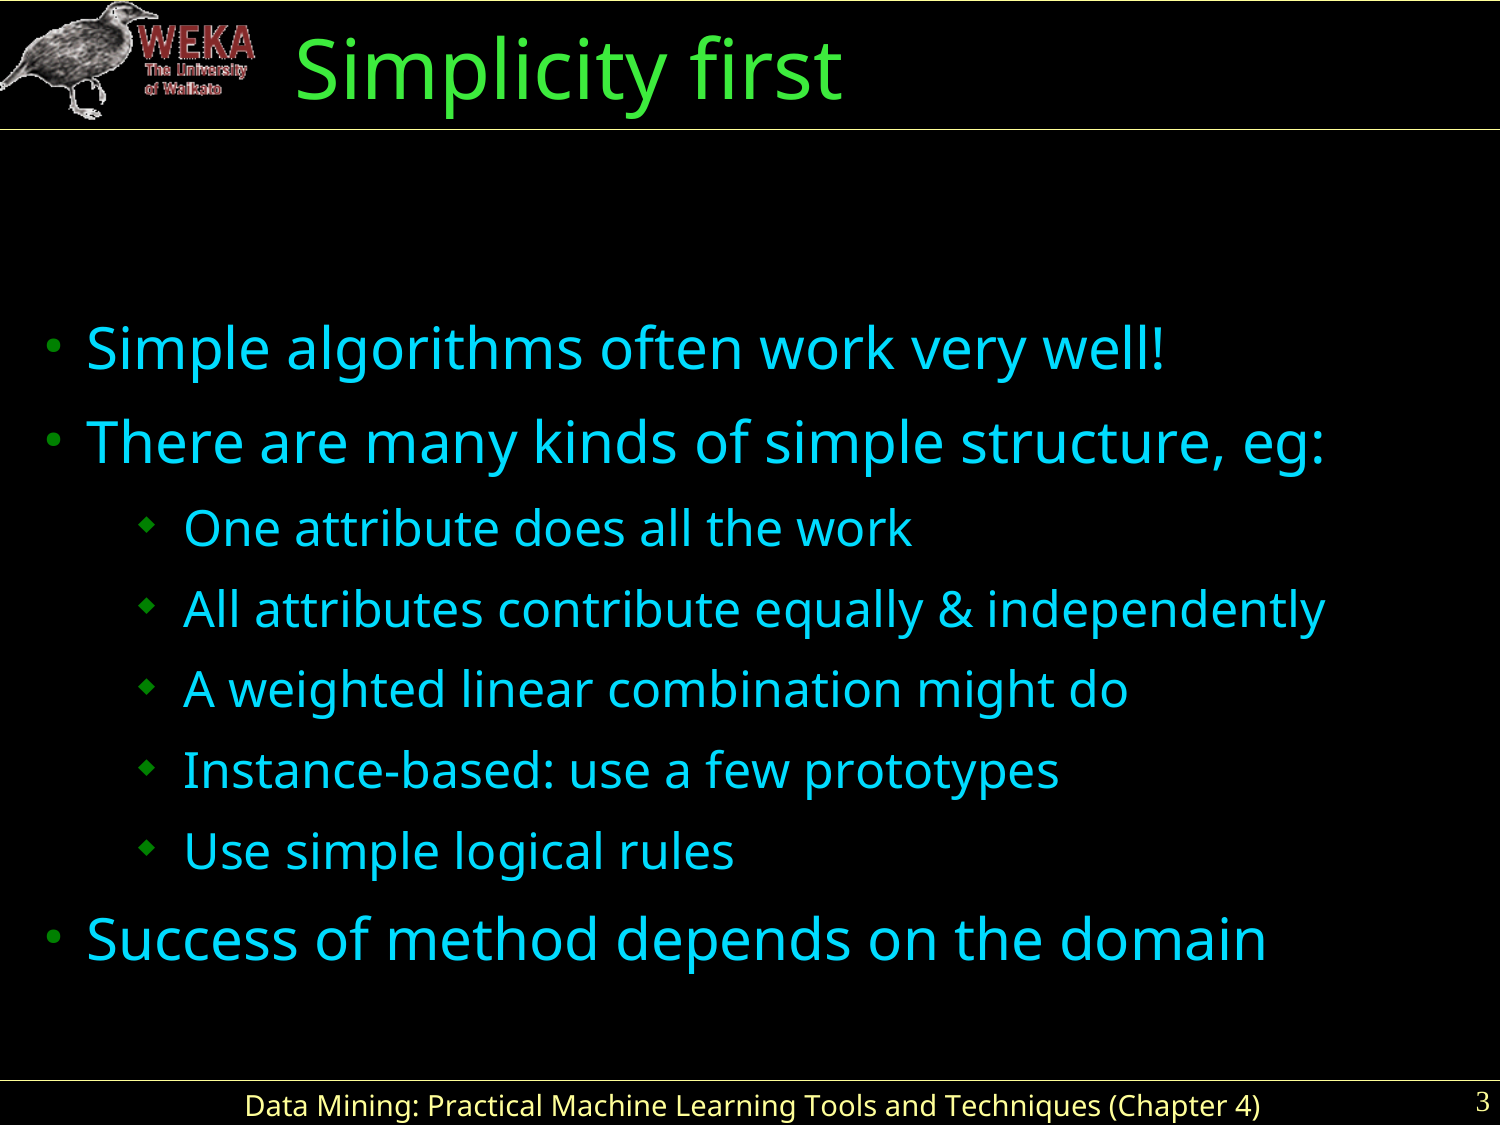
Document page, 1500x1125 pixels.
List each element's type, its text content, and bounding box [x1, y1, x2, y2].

picture [0, 1, 266, 129]
title Simplicity first [279, 0, 1500, 148]
text_box Simple algorithms often work very well! There are many kinds of simple structure, eg: One attribute does all the work All attributes contribute equally & independently A weighted linear combination might do Instance-based: use a few prototypes Use simple logical rules Success of method depends on the domain [29, 299, 1447, 976]
